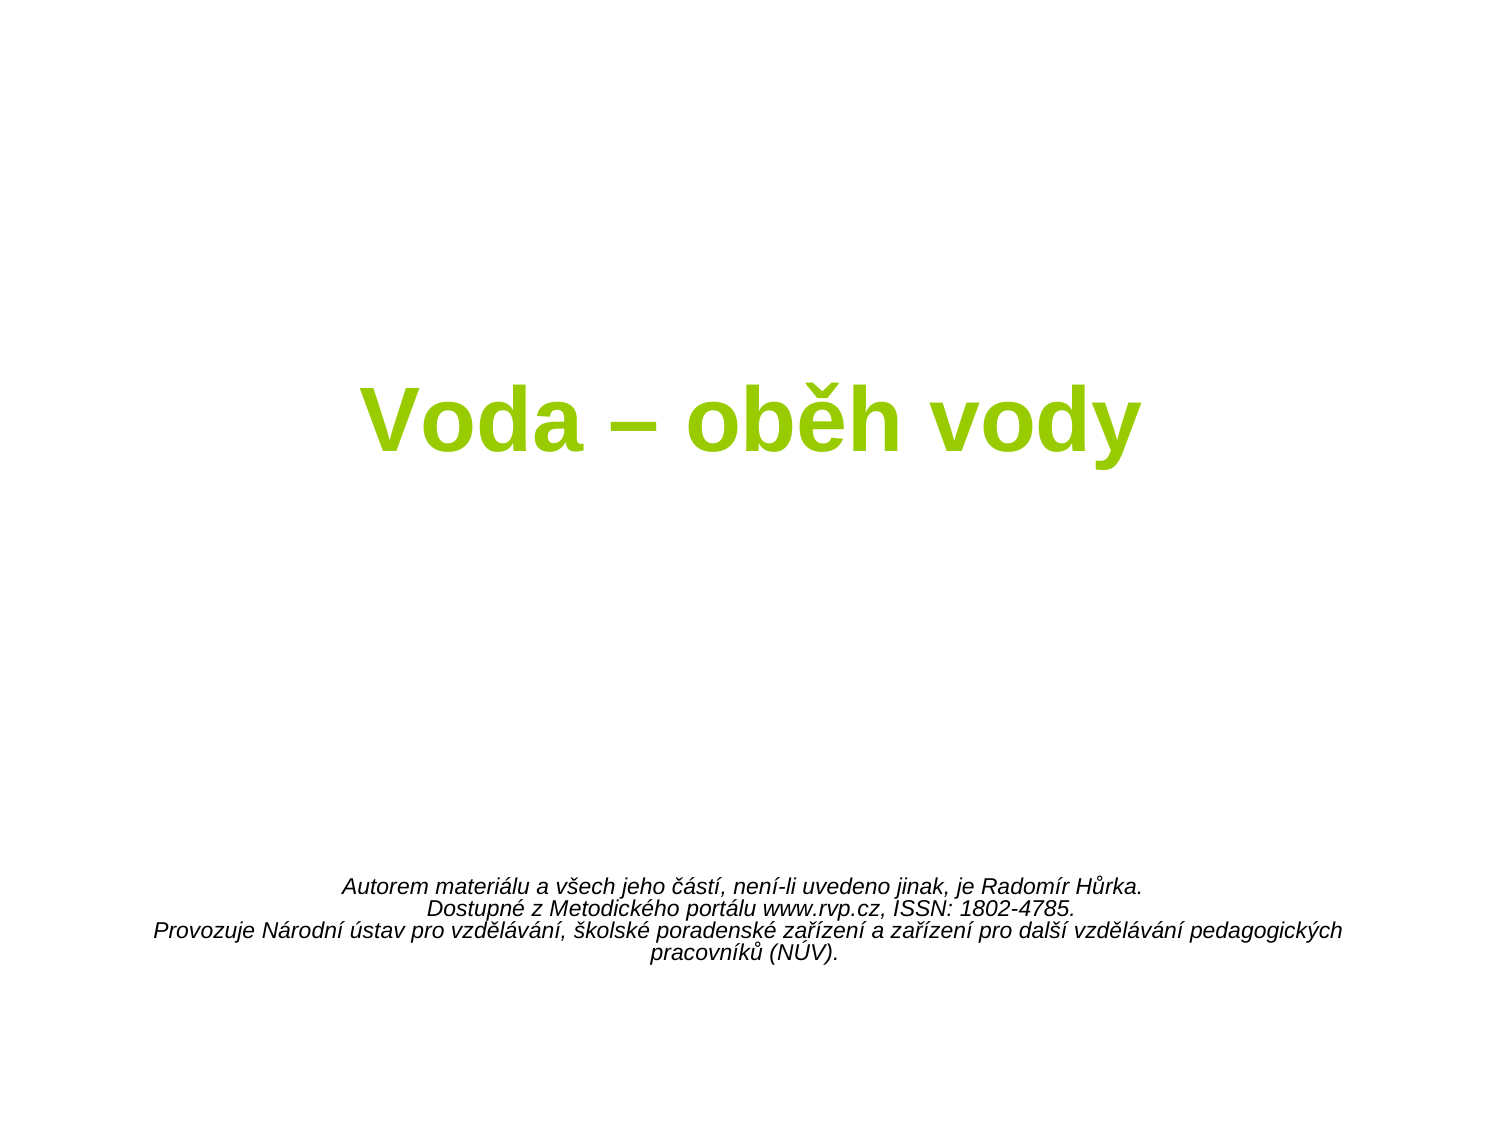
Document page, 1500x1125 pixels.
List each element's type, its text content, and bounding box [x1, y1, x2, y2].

title Voda – oběh vody [76, 148, 1427, 681]
list Autorem materiálu a všech jeho částí, není-li uvedeno jinak, je Radomír Hůrka. Dostupné z Metodického portálu www.rvp.cz, ISSN: 1802-4785. Provozuje Národní ústav pro vzdělávání, školské poradenské zařízení a zařízení pro další vzdělávání pedagogických pracovníků (NÚV). [64, 869, 1376, 1012]
